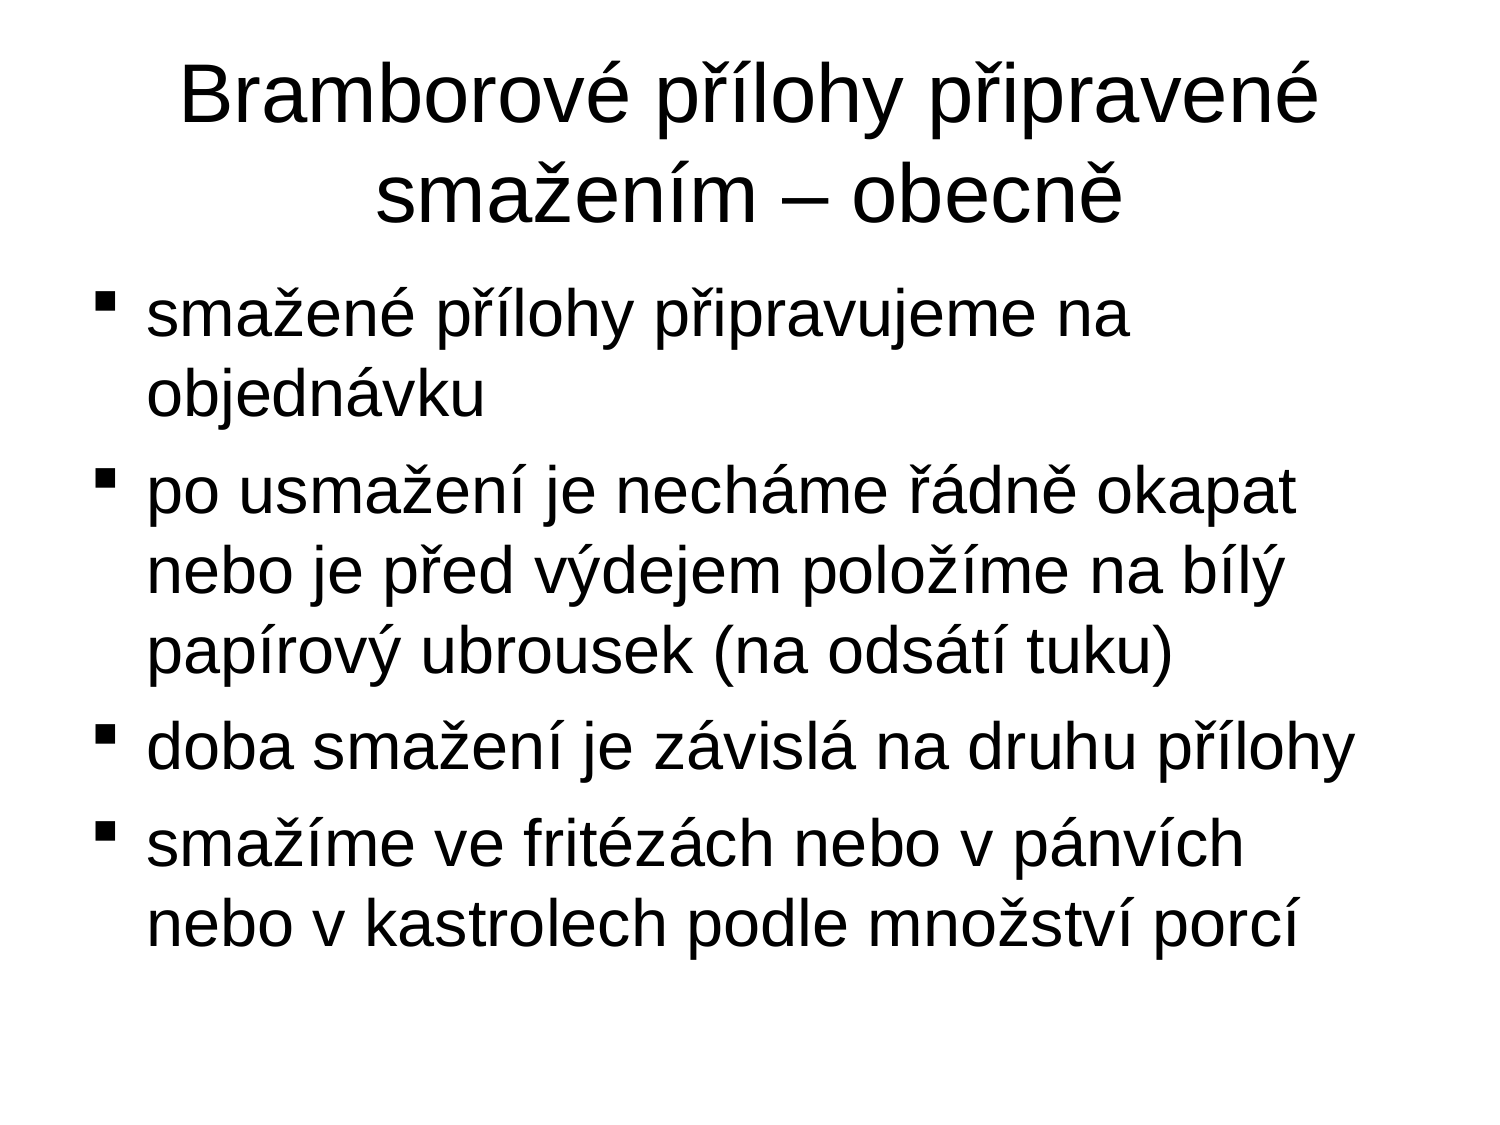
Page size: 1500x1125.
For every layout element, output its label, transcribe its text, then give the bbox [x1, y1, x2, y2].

title Bramborové přílohy připravené smažením – obecně [75, 31, 1426, 247]
list smažené přílohy připravujeme na objednávku po usmažení je necháme řádně okapat nebo je před výdejem položíme na bílý papírový ubrousek (na odsátí tuku) doba smažení je závislá na druhu přílohy smažíme ve fritézách nebo v pánvích nebo v kastrolech podle množství porcí [75, 262, 1426, 1006]
